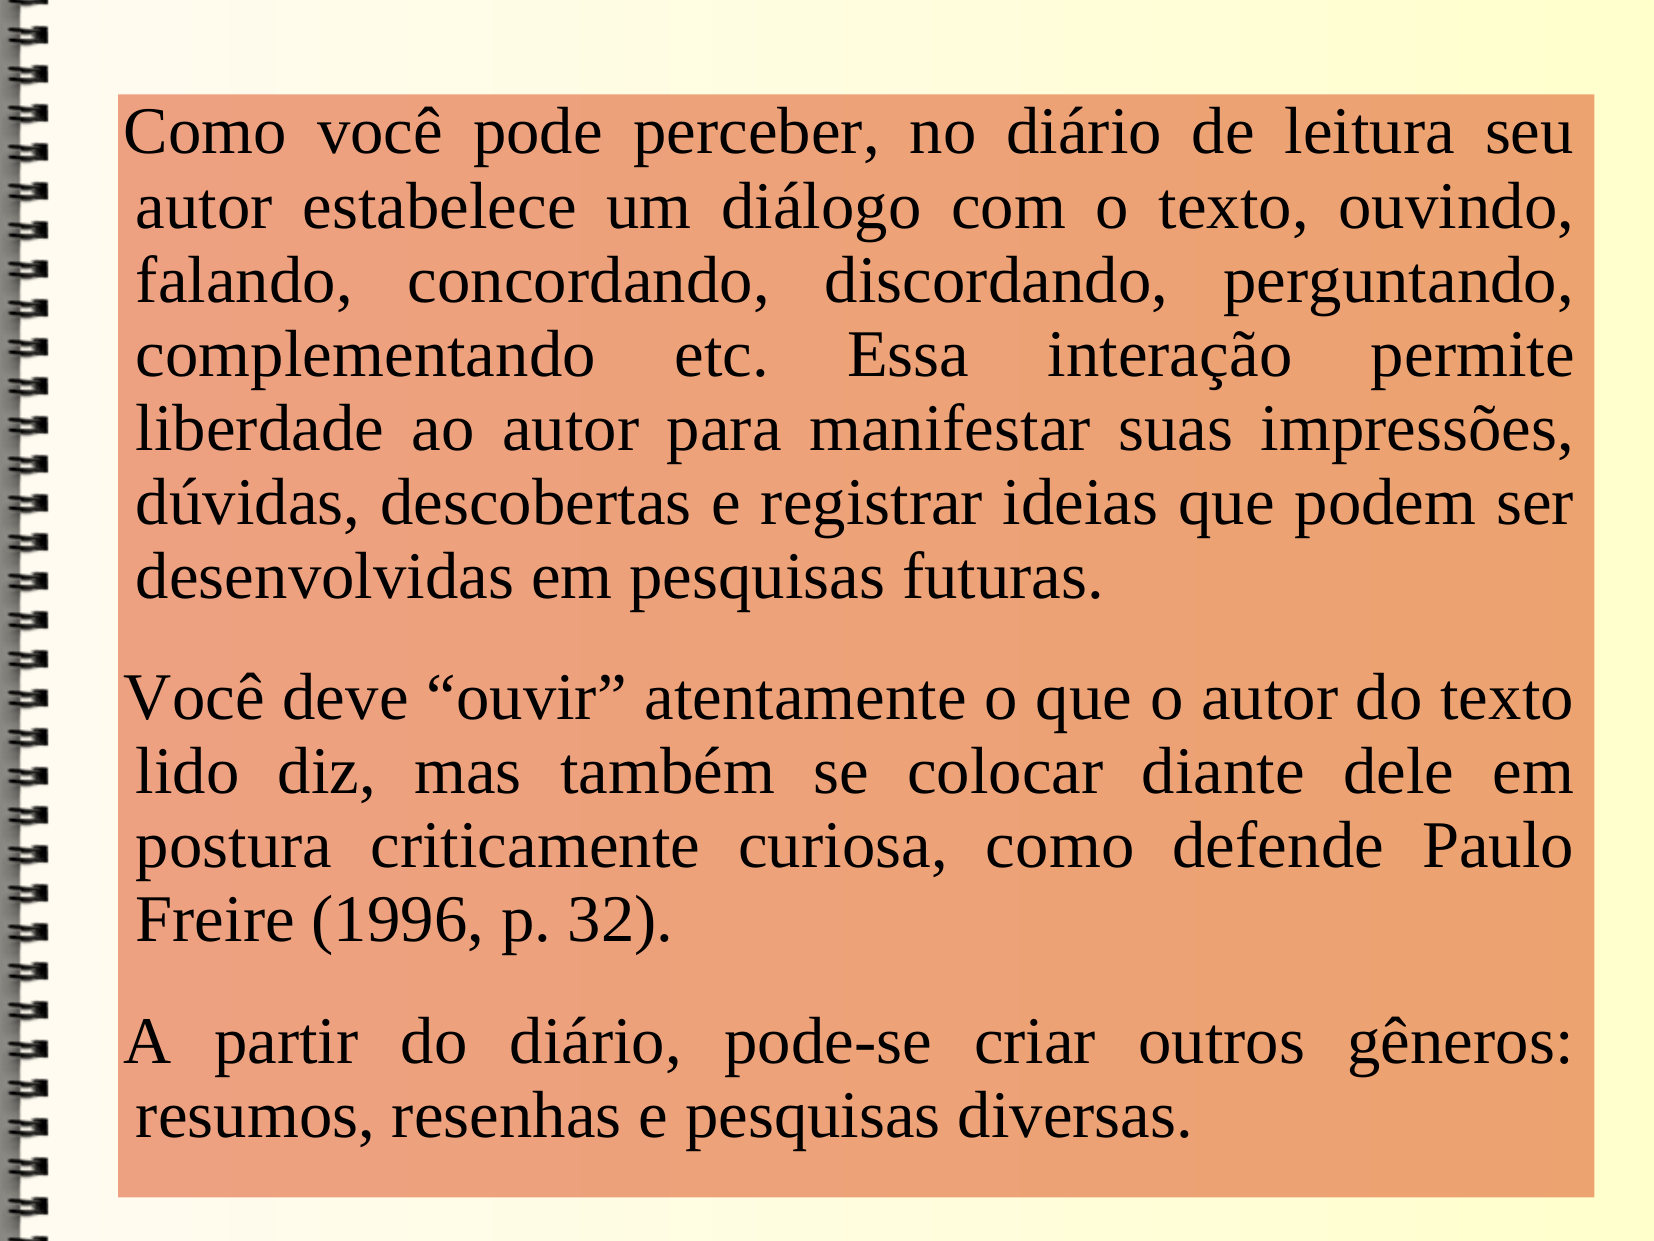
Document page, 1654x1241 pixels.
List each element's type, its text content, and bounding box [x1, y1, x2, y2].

picture [0, 0, 1654, 1241]
list Como você pode perceber, no diário de leitura seu autor estabelece um diálogo com o texto, ouvindo, falando, concordando, discordando, perguntando, complementando etc. Essa interação permite liberdade ao autor para manifestar suas impressões, dúvidas, descobertas e registrar ideias que podem ser desenvolvidas em pesquisas futuras. Você deve “ouvir” atentamente o que o autor do texto lido diz, mas também se colocar diante dele em postura criticamente curiosa, como defende Paulo Freire (1996, p. 32). A partir do diário, pode-se criar outros gêneros: resumos, resenhas e pesquisas diversas. [118, 94, 1595, 1198]
